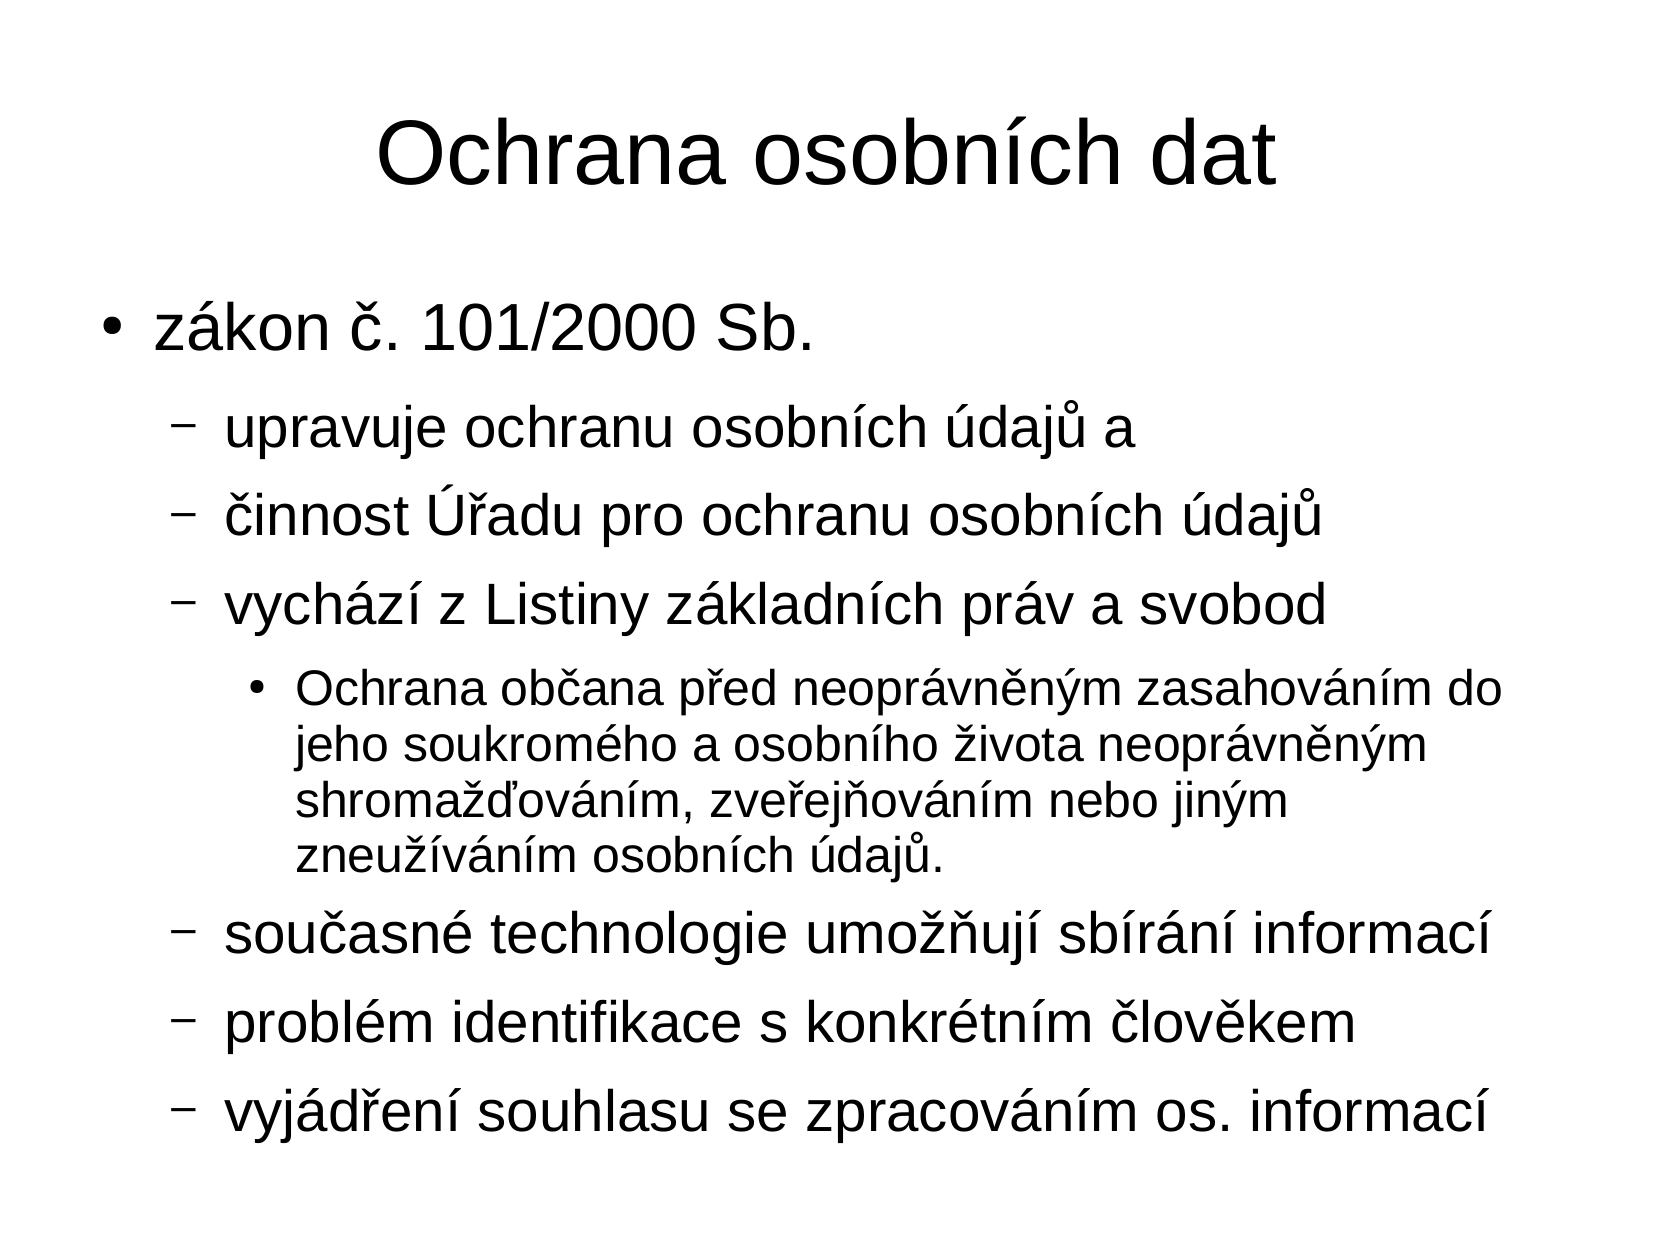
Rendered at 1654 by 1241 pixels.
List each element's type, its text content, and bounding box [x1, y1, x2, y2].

list zákon č. 101/2000 Sb. upravuje ochranu osobních údajů a činnost Úřadu pro ochranu osobních údajů vychází z Listiny základních práv a svobod Ochrana občana před neoprávněným zasahováním do jeho soukromého a osobního života neoprávněným shromažďováním, zveřejňováním nebo jiným zneužíváním osobních údajů. současné technologie umožňují sbírání informací problém identifikace s konkrétním člověkem vyjádření souhlasu se zpracováním os. informací [82, 290, 1538, 1010]
title Ochrana osobních dat [82, 49, 1571, 257]
